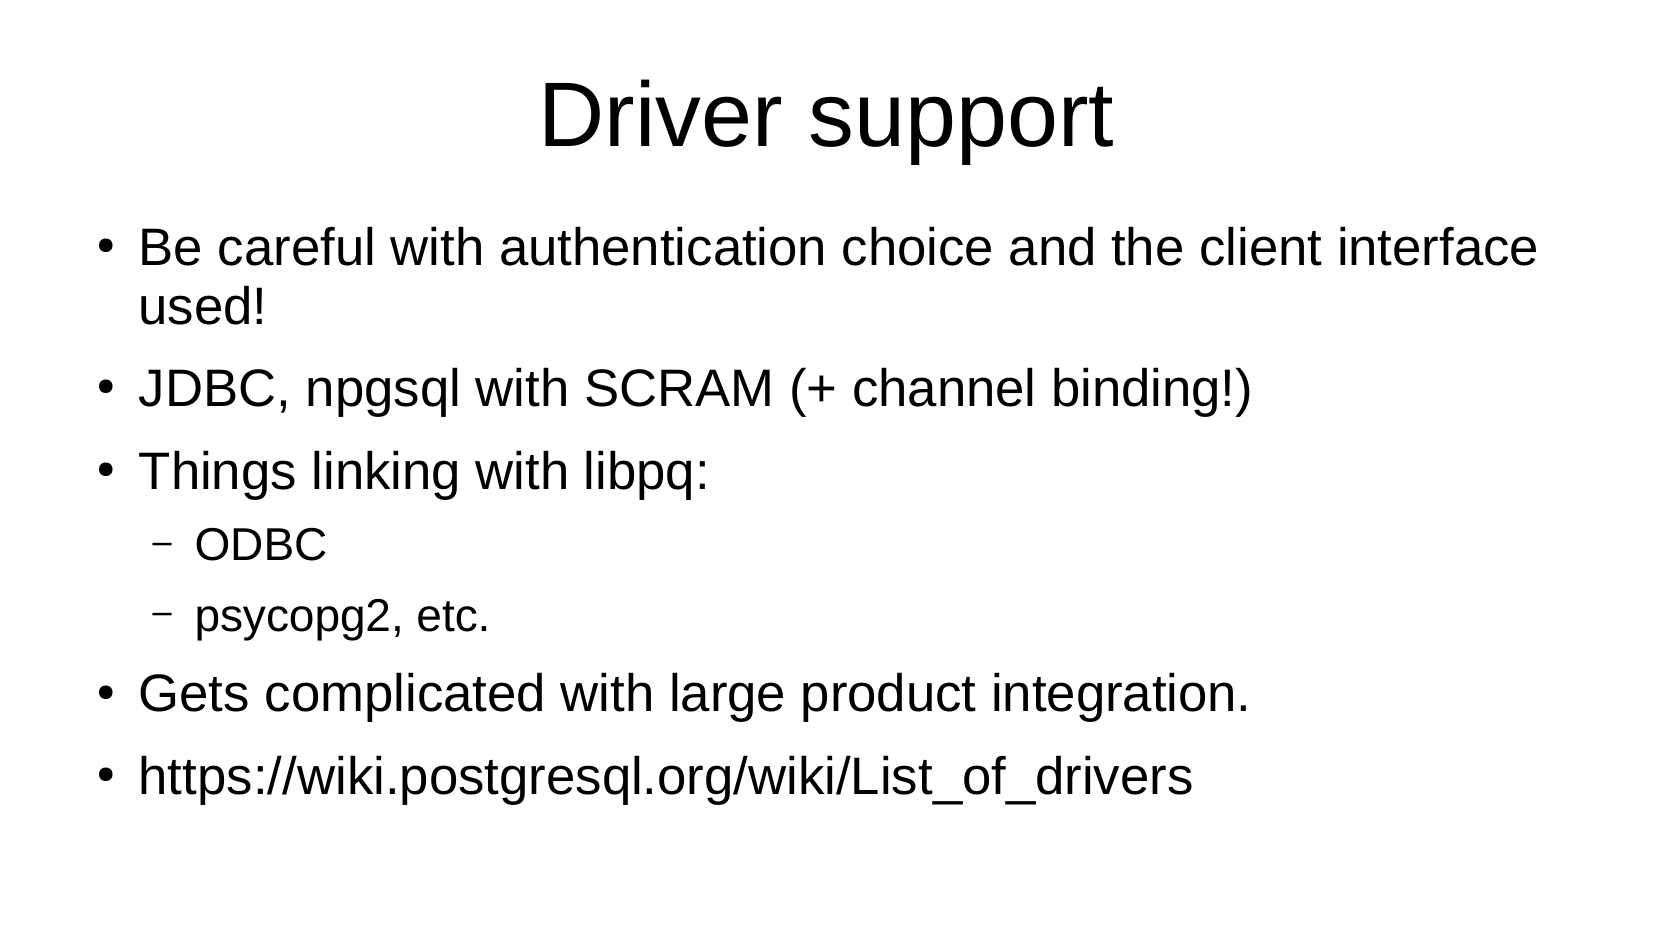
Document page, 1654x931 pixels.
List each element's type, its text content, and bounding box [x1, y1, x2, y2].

list Be careful with authentication choice and the client interface used! JDBC, npgsql with SCRAM (+ channel binding!) Things linking with libpq: ODBC psycopg2, etc. Gets complicated with large product integration. https://wiki.postgresql.org/wiki/List_of_drivers [82, 217, 1571, 811]
title Driver support [82, 37, 1571, 193]
